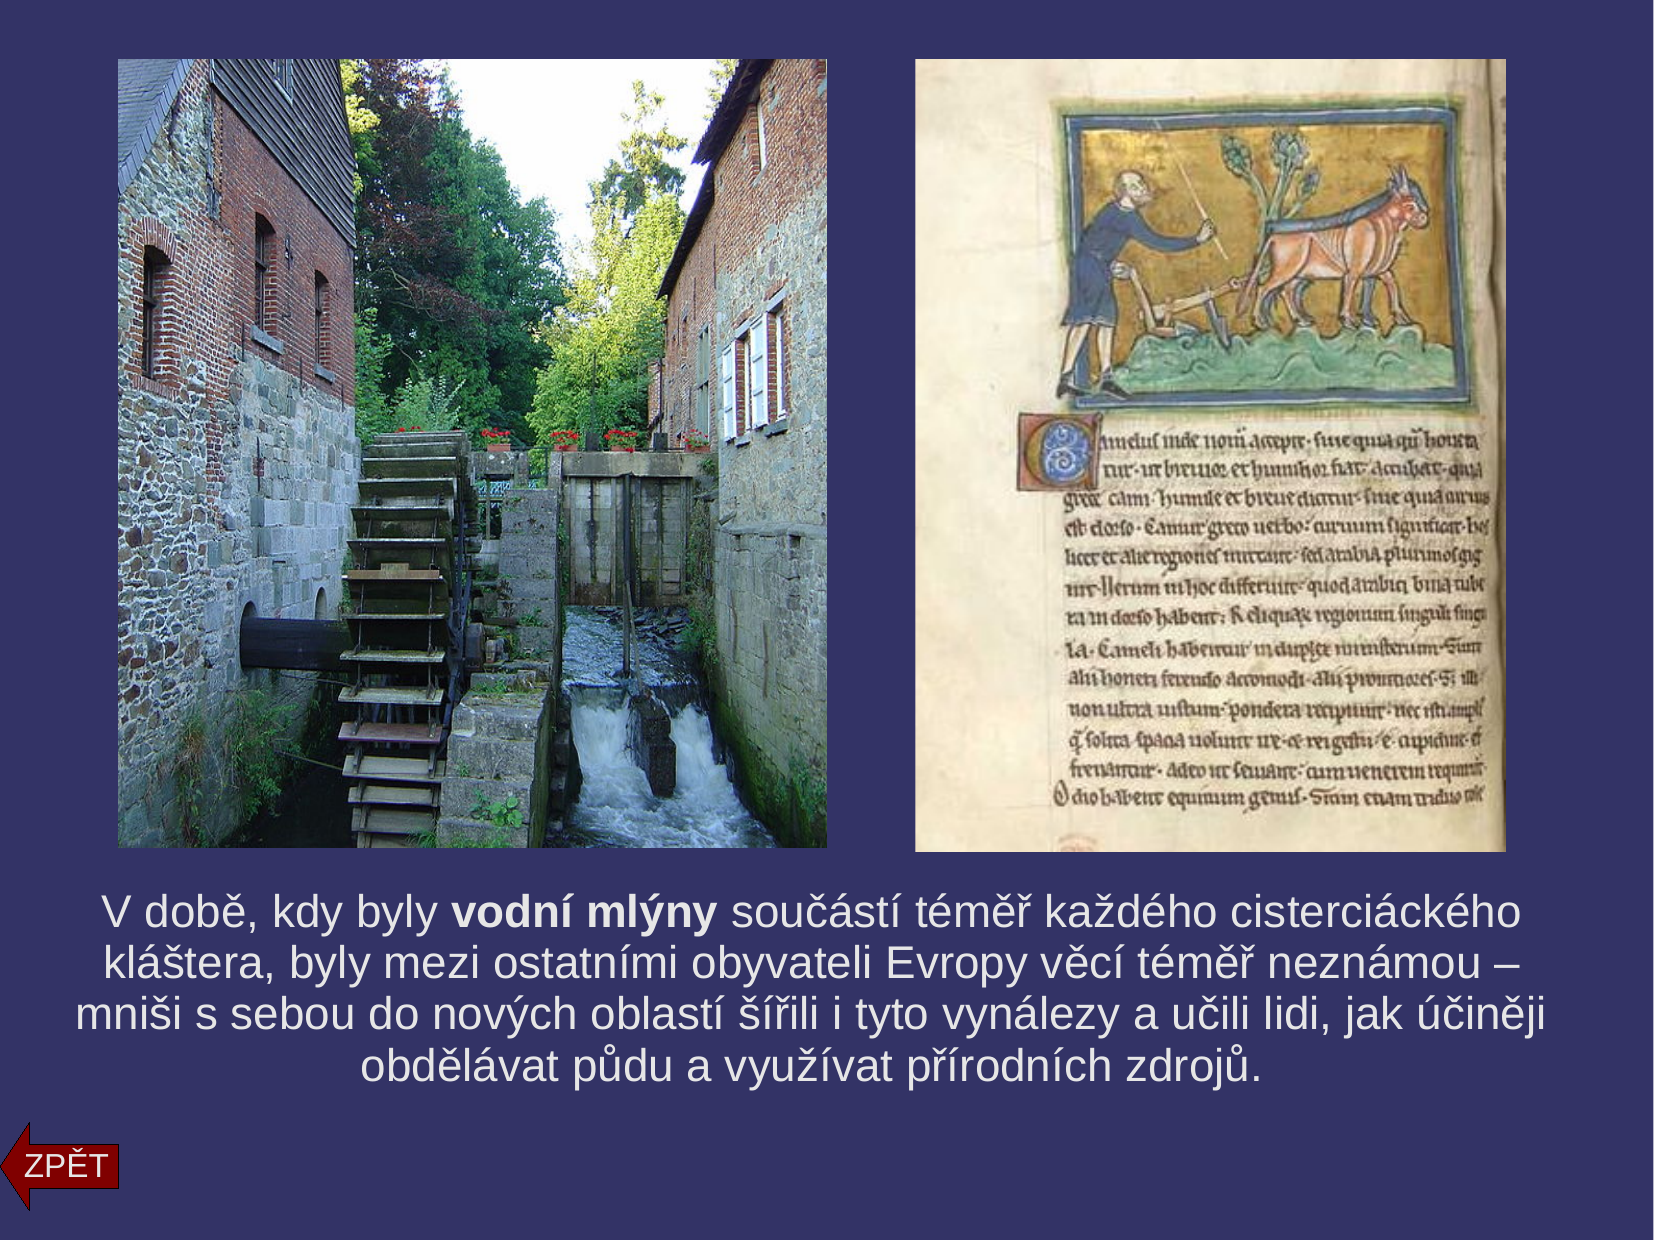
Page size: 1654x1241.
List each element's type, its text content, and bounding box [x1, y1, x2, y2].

picture [118, 59, 827, 848]
picture [915, 59, 1506, 852]
list V době, kdy byly vodní mlýny součástí téměř každého cisterciáckého kláštera, byly mezi ostatními obyvateli Evropy věcí téměř neznámou – mniši s sebou do nových oblastí šířili i tyto vynálezy a učili lidi, jak účiněji obdělávat půdu a využívat přírodních zdrojů. [59, 885, 1565, 1093]
text_box ZPĚT [0, 1122, 119, 1211]
